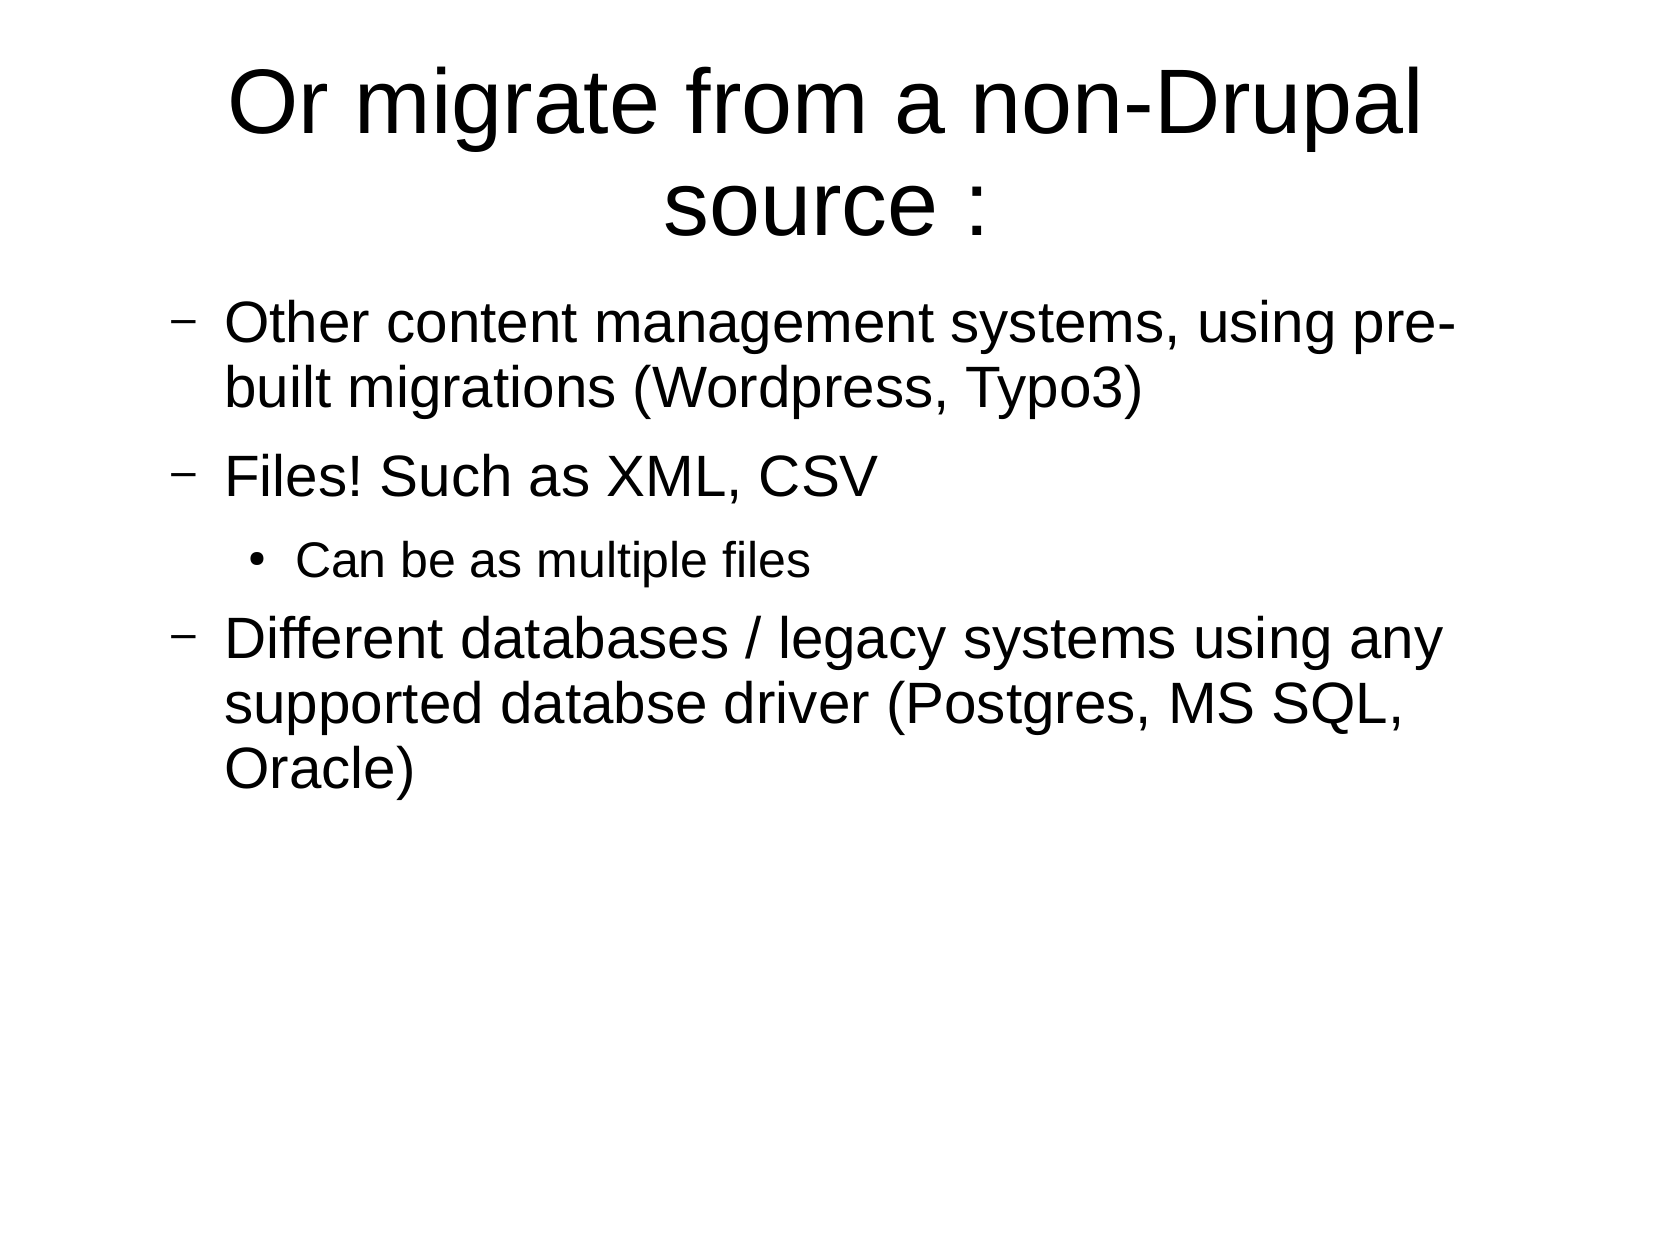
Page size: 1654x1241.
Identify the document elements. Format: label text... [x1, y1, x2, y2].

title Or migrate from a non-Drupal source : [82, 49, 1571, 257]
list Other content management systems, using pre-built migrations (Wordpress, Typo3) Files! Such as XML, CSV Can be as multiple files Different databases / legacy systems using any supported databse driver (Postgres, MS SQL, Oracle) [82, 290, 1538, 1010]
